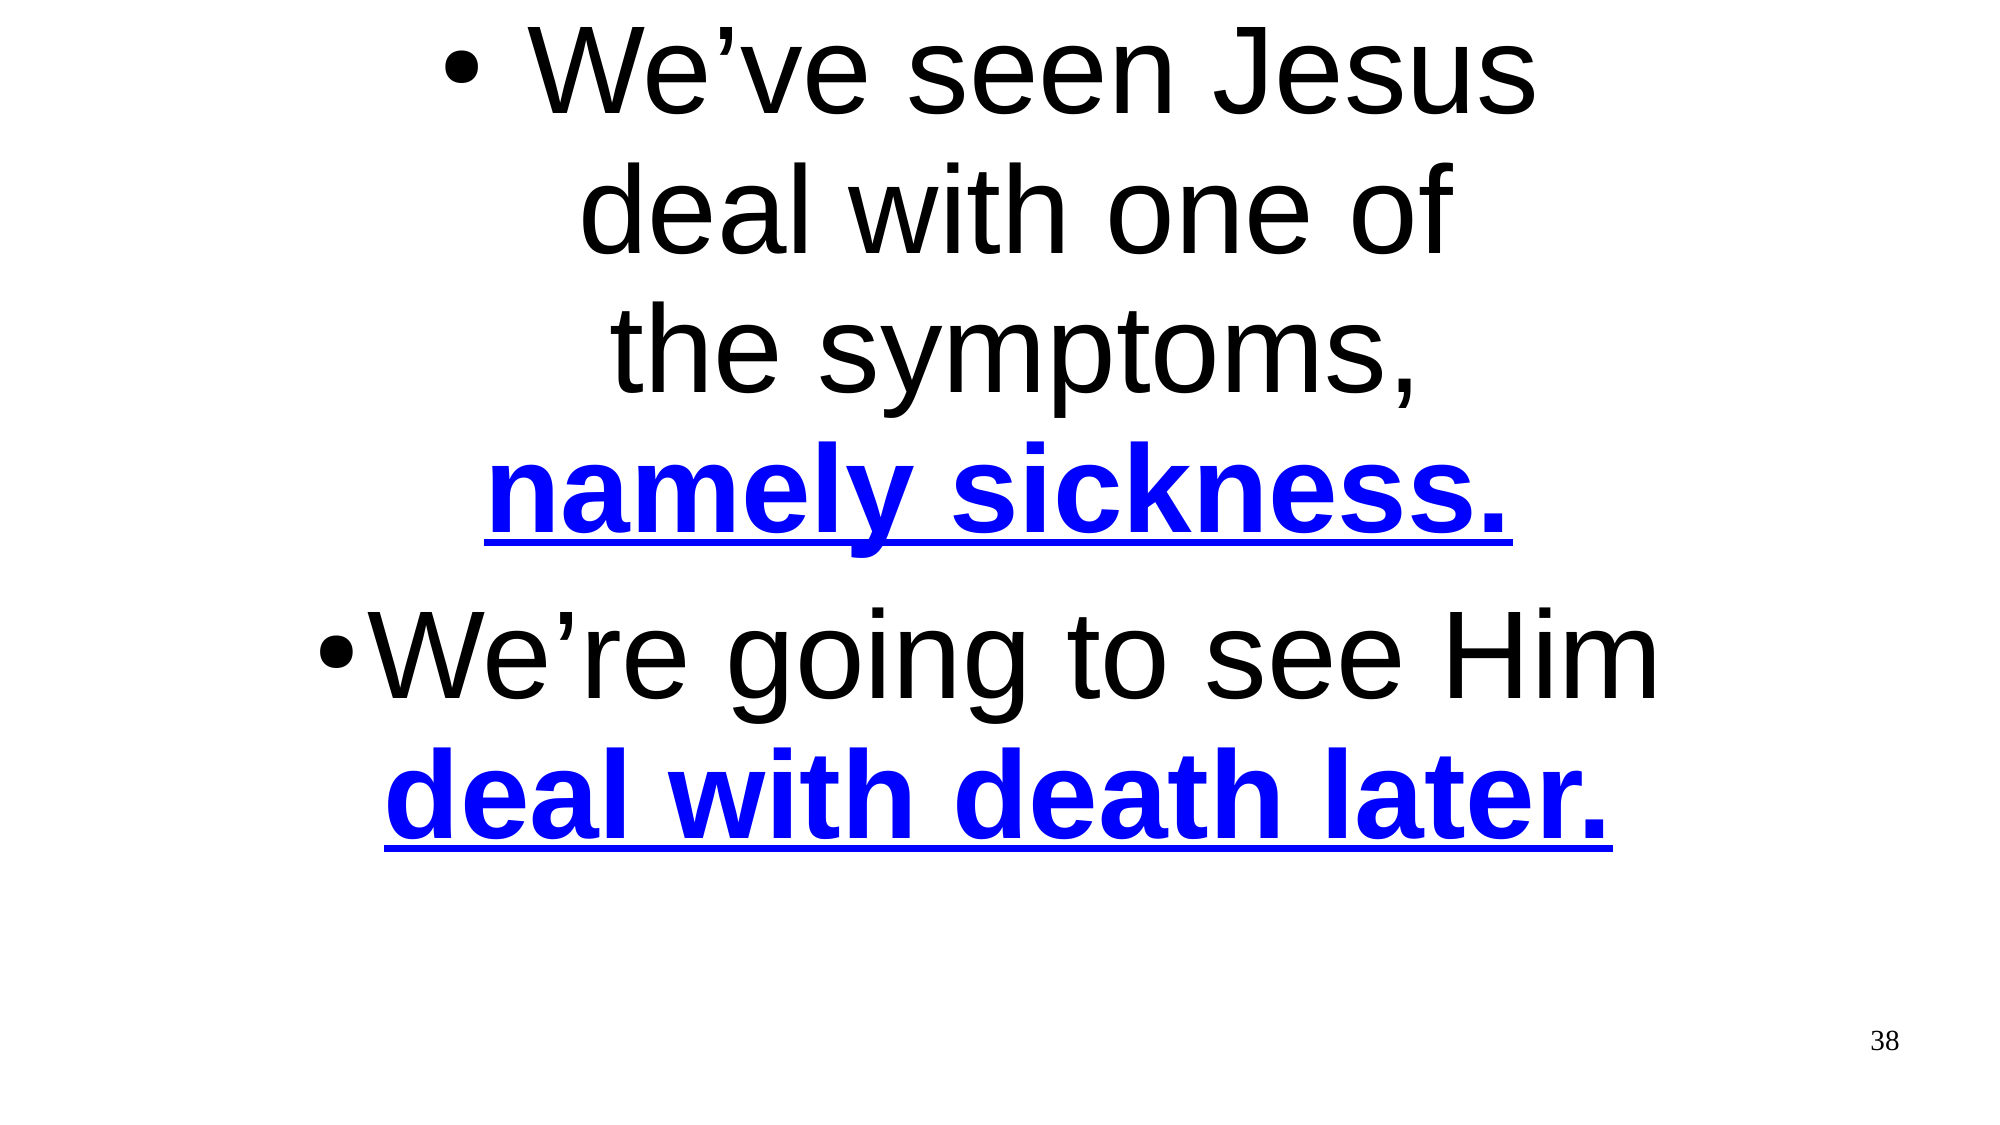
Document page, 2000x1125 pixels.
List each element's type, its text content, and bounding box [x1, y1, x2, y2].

list We’ve seen Jesus deal with one of the symptoms, namely sickness. We’re going to see Him deal with death later. [0, 0, 1996, 1123]
